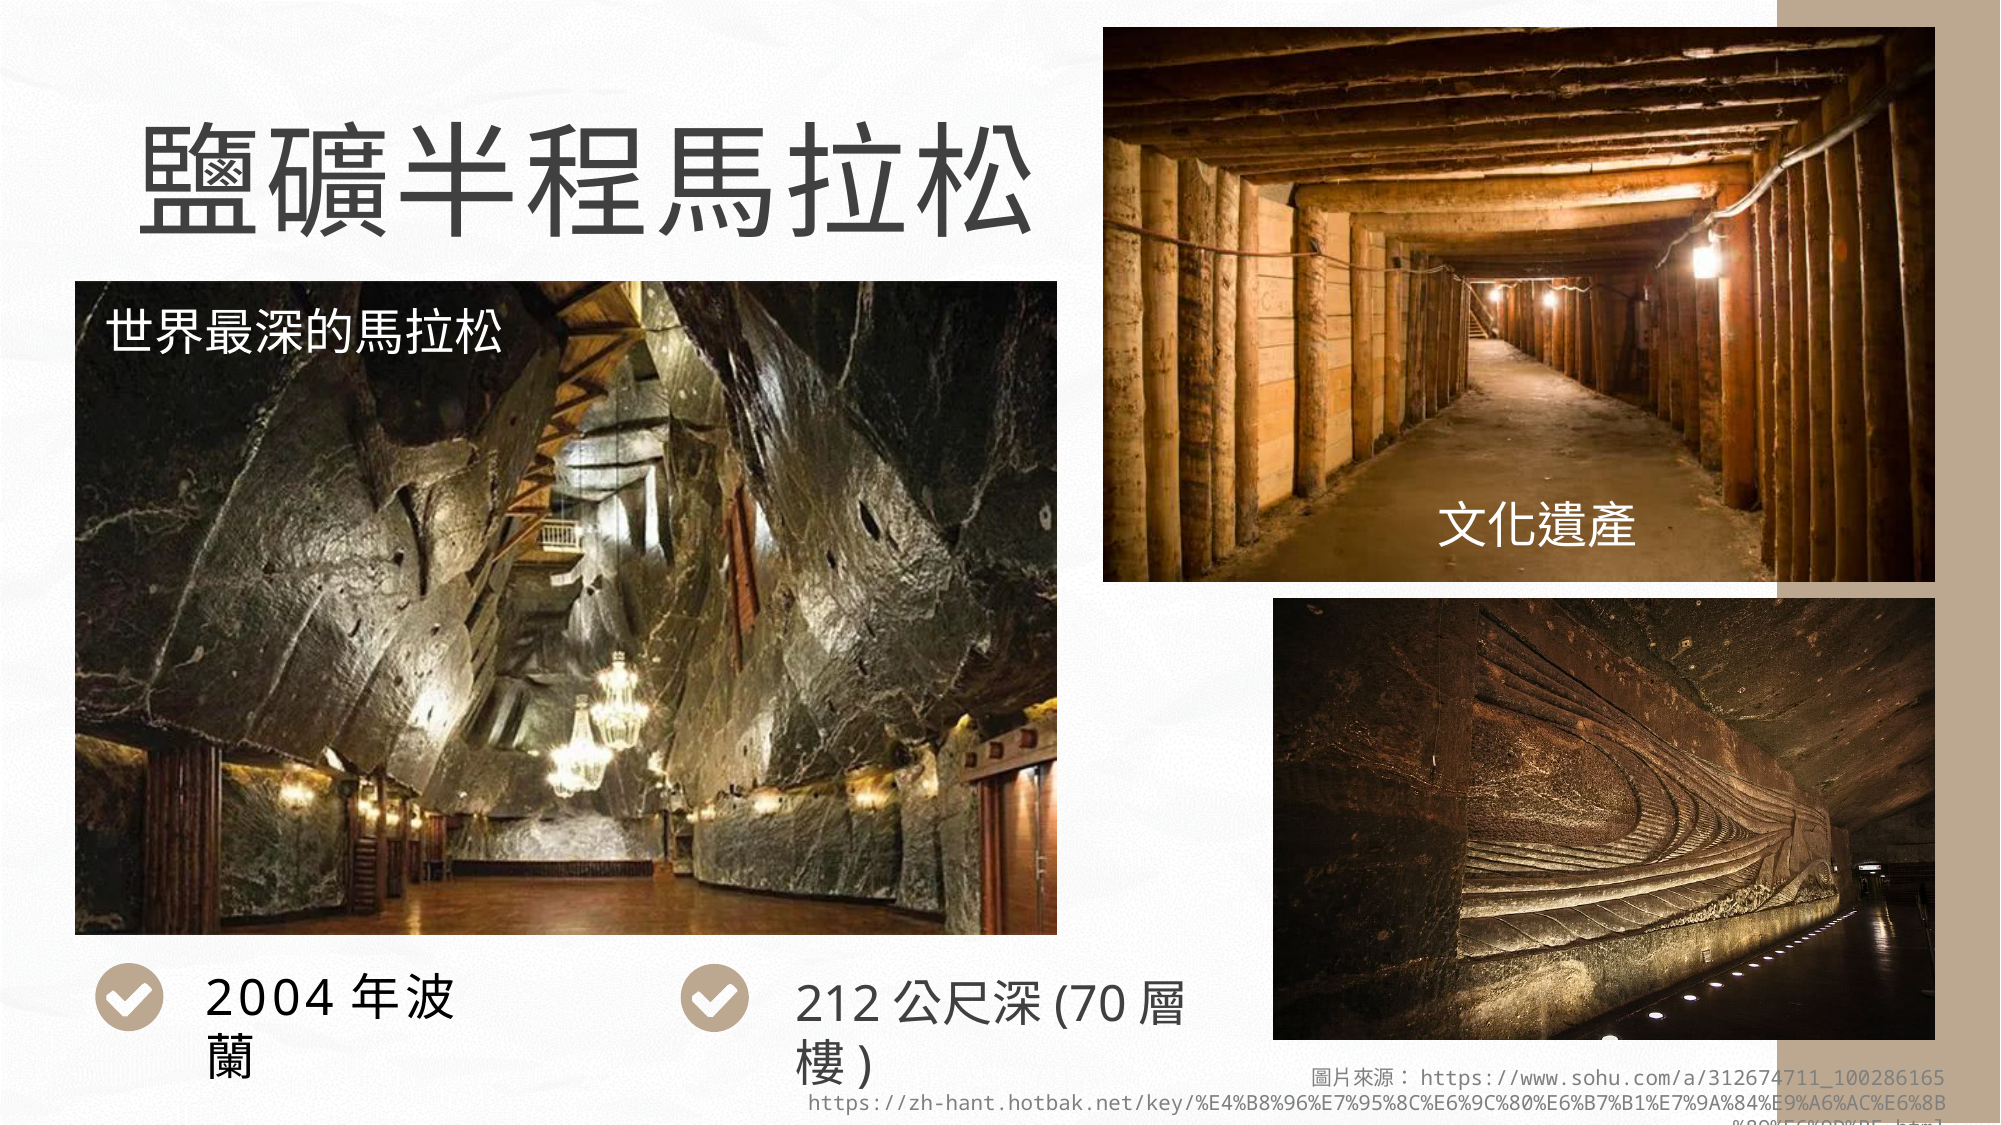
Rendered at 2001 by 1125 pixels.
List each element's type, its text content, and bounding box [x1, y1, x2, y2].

text_box [680, 963, 749, 1032]
picture [1103, 27, 1935, 582]
picture [1273, 598, 1935, 1040]
text_box 2004年波蘭 [195, 960, 517, 1091]
text_box 鹽礦半程馬拉松 [125, 97, 1103, 258]
text_box [1777, 0, 2000, 1123]
picture [75, 281, 1057, 935]
text_box 212公尺深(70層樓) [780, 963, 1247, 1040]
text_box 世界最深的馬拉松 [89, 292, 556, 369]
text_box [95, 963, 164, 1032]
text_box 文化遺產 [1422, 485, 1889, 562]
text_box 圖片來源：https://www.sohu.com/a/312674711_100286165 https://zh-hant.hotbak.net/key/%E4%B8%96%E7%95%8C%E6%9C%80%E6%B7%B1%E7%9A%84%E9%A6%AC%E6%8B%89%E6%9D%BE.html [793, 1057, 1988, 1123]
